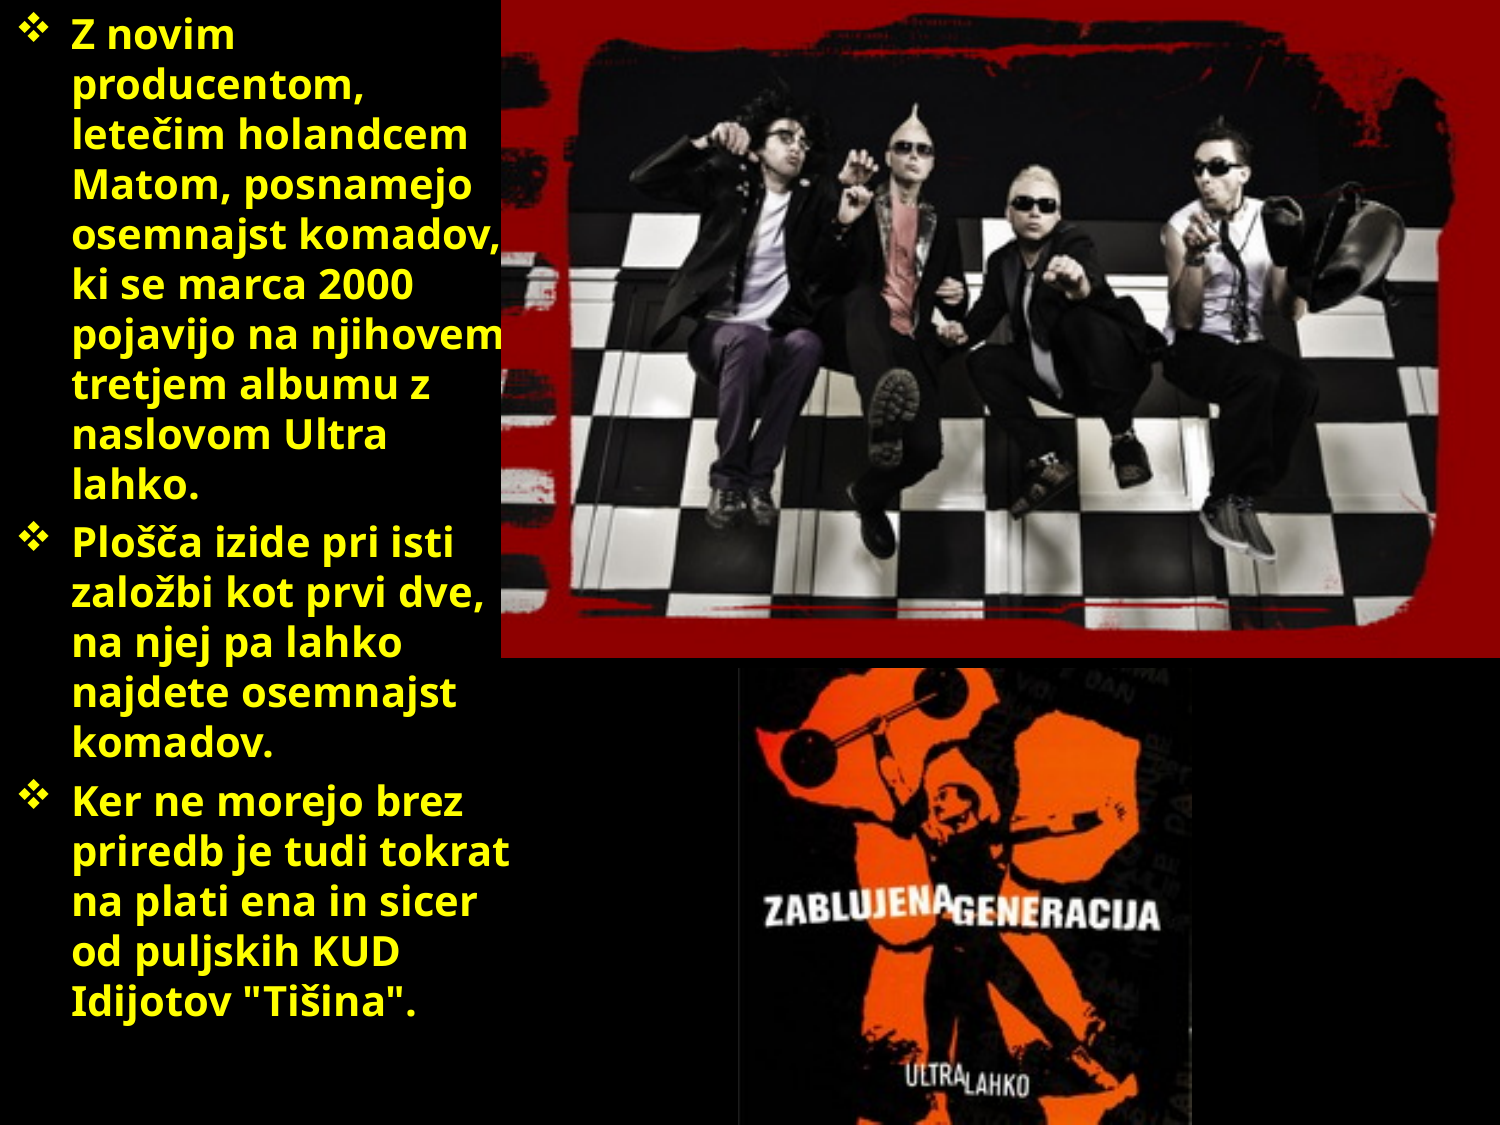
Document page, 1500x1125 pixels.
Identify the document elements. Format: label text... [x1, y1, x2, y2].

picture [738, 668, 1192, 1125]
list Z novim producentom, letečim holandcem Matom, posnamejo osemnajst komadov, ki se marca 2000 pojavijo na njihovem tretjem albumu z naslovom Ultra lahko. Plošča izide pri isti založbi kot prvi dve, na njej pa lahko najdete osemnajst komadov. Ker ne morejo brez priredb je tudi tokrat na plati ena in sicer od puljskih KUD Idijotov "Tišina". [0, 0, 538, 1125]
picture [501, 0, 1500, 658]
